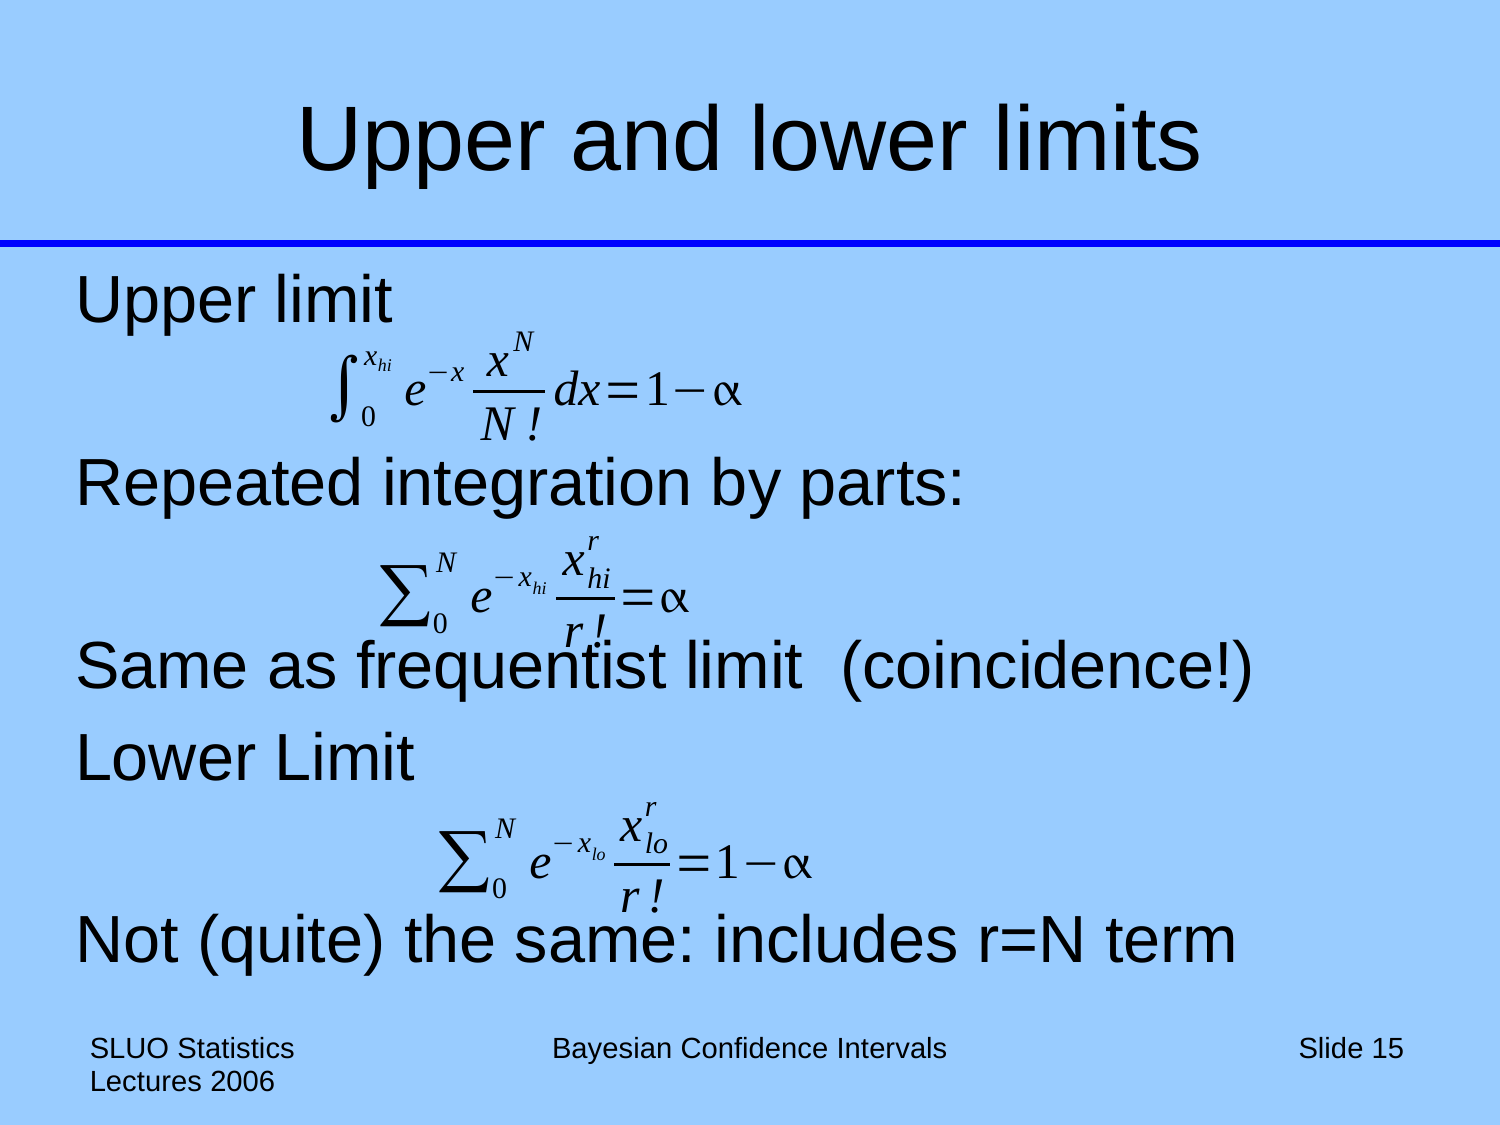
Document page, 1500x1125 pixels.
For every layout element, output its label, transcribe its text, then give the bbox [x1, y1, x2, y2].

chart [429, 789, 818, 924]
chart [317, 324, 748, 451]
chart [370, 524, 695, 658]
title Upper and lower limits [75, 45, 1426, 233]
list Upper limit Repeated integration by parts: Same as frequentist limit (coincidence!) Lower Limit Not (quite) the same: includes r=N term [75, 262, 1426, 1069]
